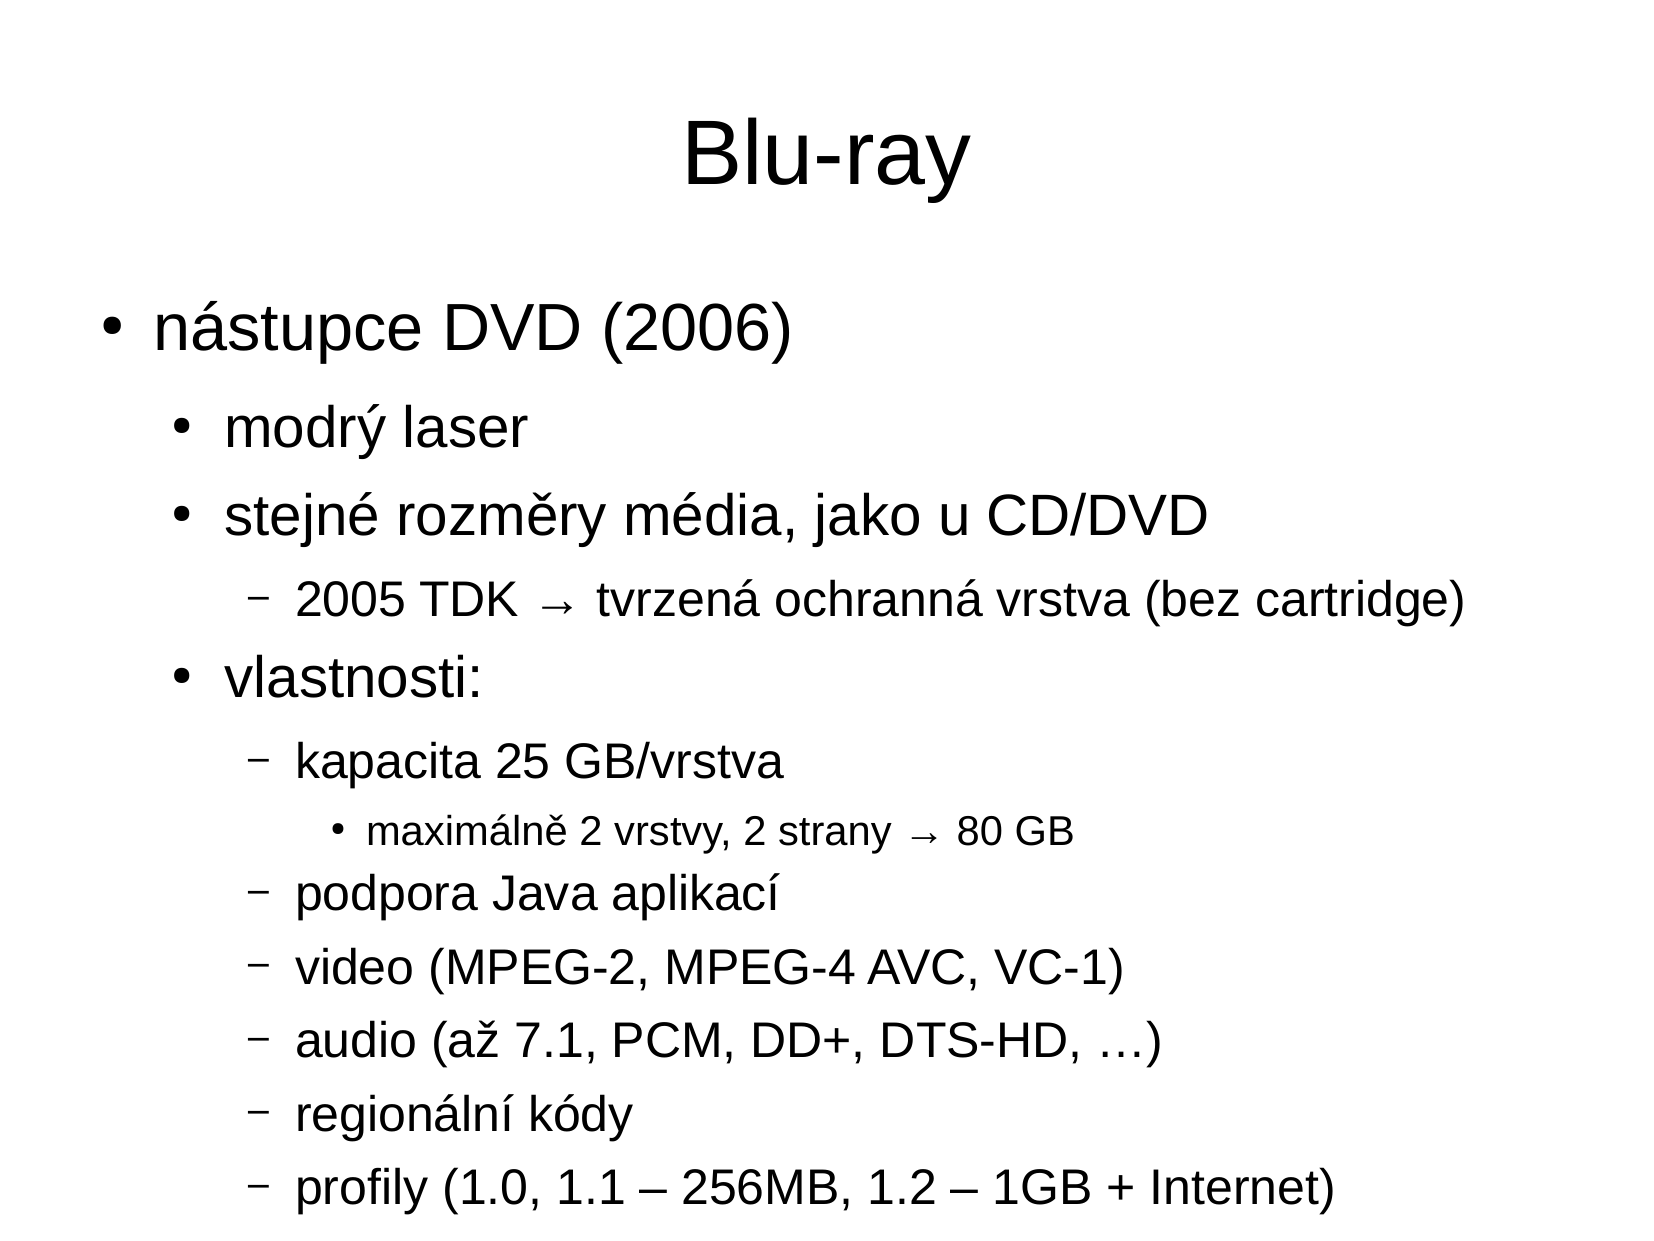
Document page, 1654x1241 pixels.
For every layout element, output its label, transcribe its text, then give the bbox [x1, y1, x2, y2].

list nástupce DVD (2006) modrý laser stejné rozměry média, jako u CD/DVD 2005 TDK → tvrzená ochranná vrstva (bez cartridge) vlastnosti: kapacita 25 GB/vrstva maximálně 2 vrstvy, 2 strany → 80 GB podpora Java aplikací video (MPEG-2, MPEG-4 AVC, VC-1) audio (až 7.1, PCM, DD+, DTS-HD, …) regionální kódy profily (1.0, 1.1 – 256MB, 1.2 – 1GB + Internet) [82, 290, 1571, 1182]
title Blu-ray [82, 56, 1571, 250]
